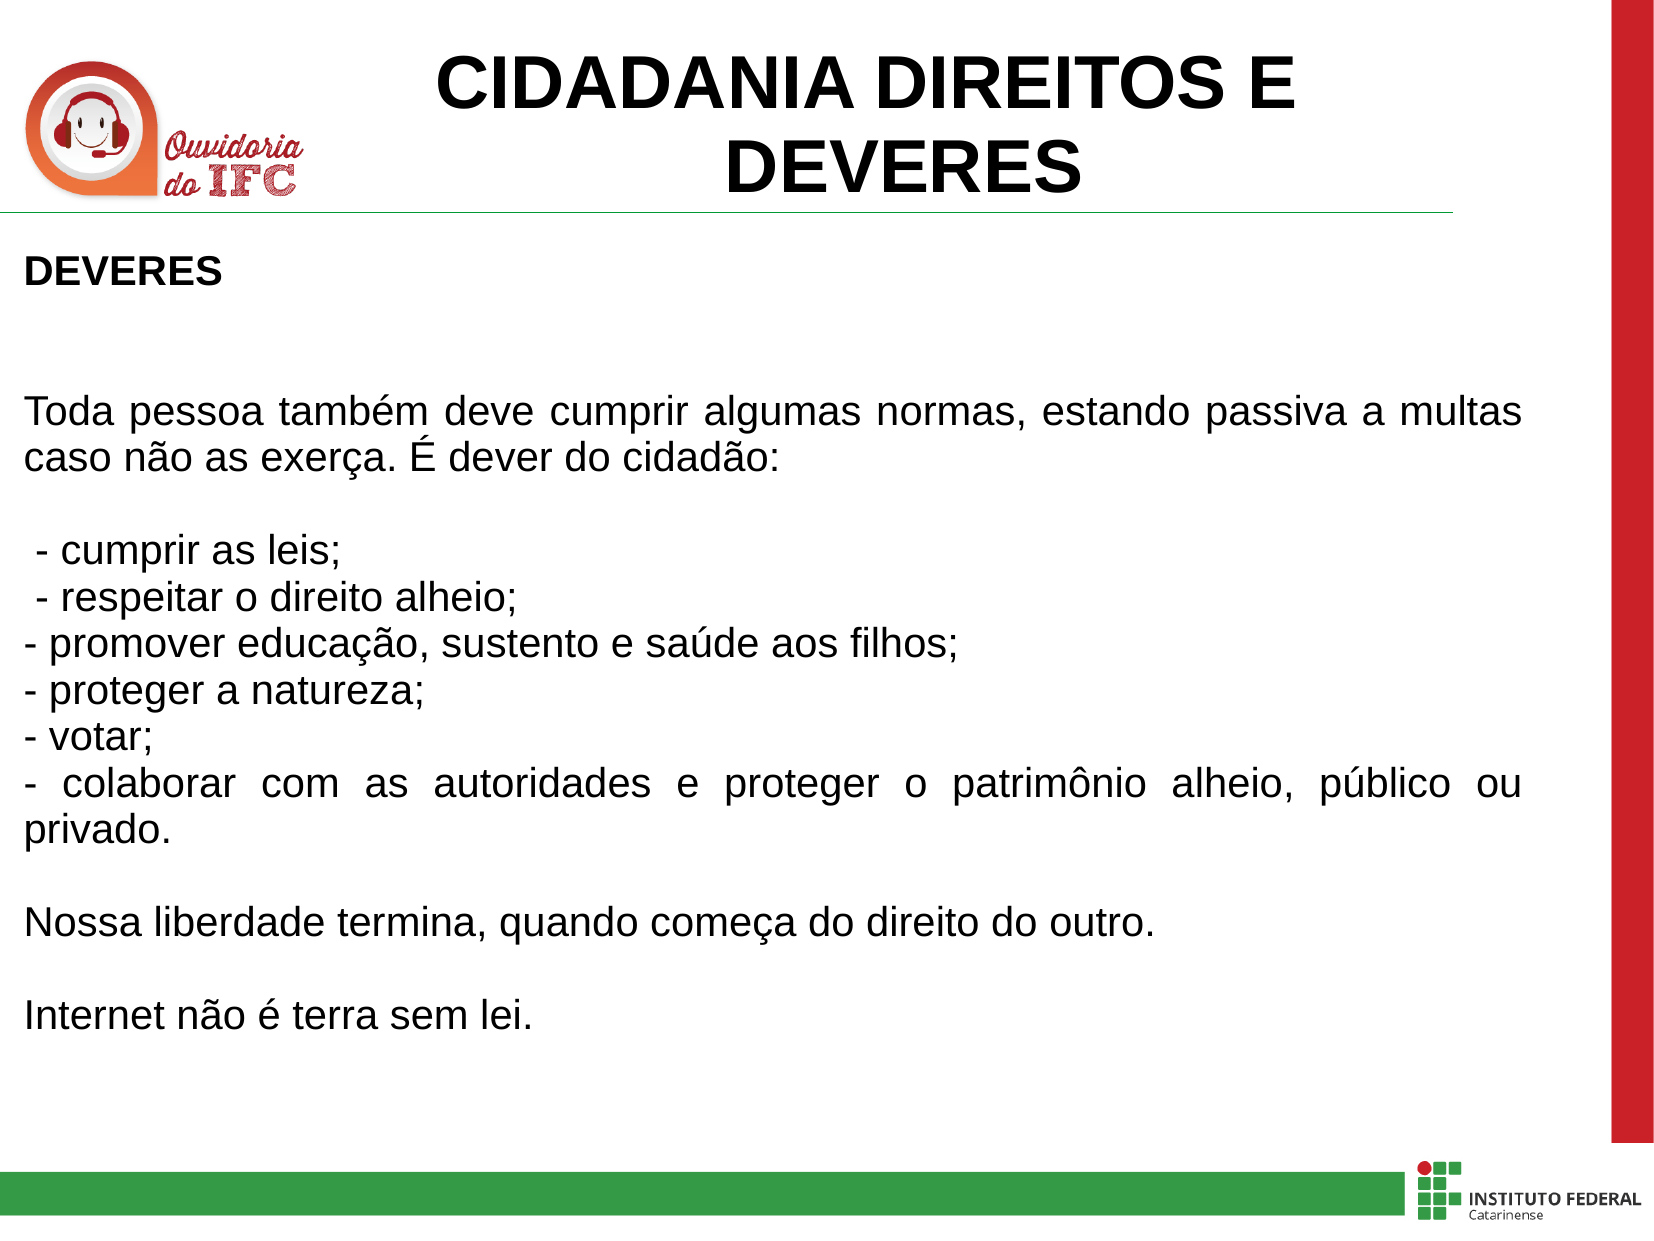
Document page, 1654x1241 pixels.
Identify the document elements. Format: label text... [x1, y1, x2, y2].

subtitle DEVERES Toda pessoa também deve cumprir algumas normas, estando passiva a multas caso não as exerça. É dever do cidadão: - cumprir as leis; - respeitar o direito alheio; - promover educação, sustento e saúde aos filhos; - proteger a natureza; - votar; - colaborar com as autoridades e proteger o patrimônio alheio, público ou privado. Nossa liberdade termina, quando começa do direito do outro. Internet não é terra sem lei. [23, 247, 1524, 1040]
title CIDADANIA DIREITOS E DEVERES [82, 40, 1571, 209]
picture [0, 0, 1654, 1241]
